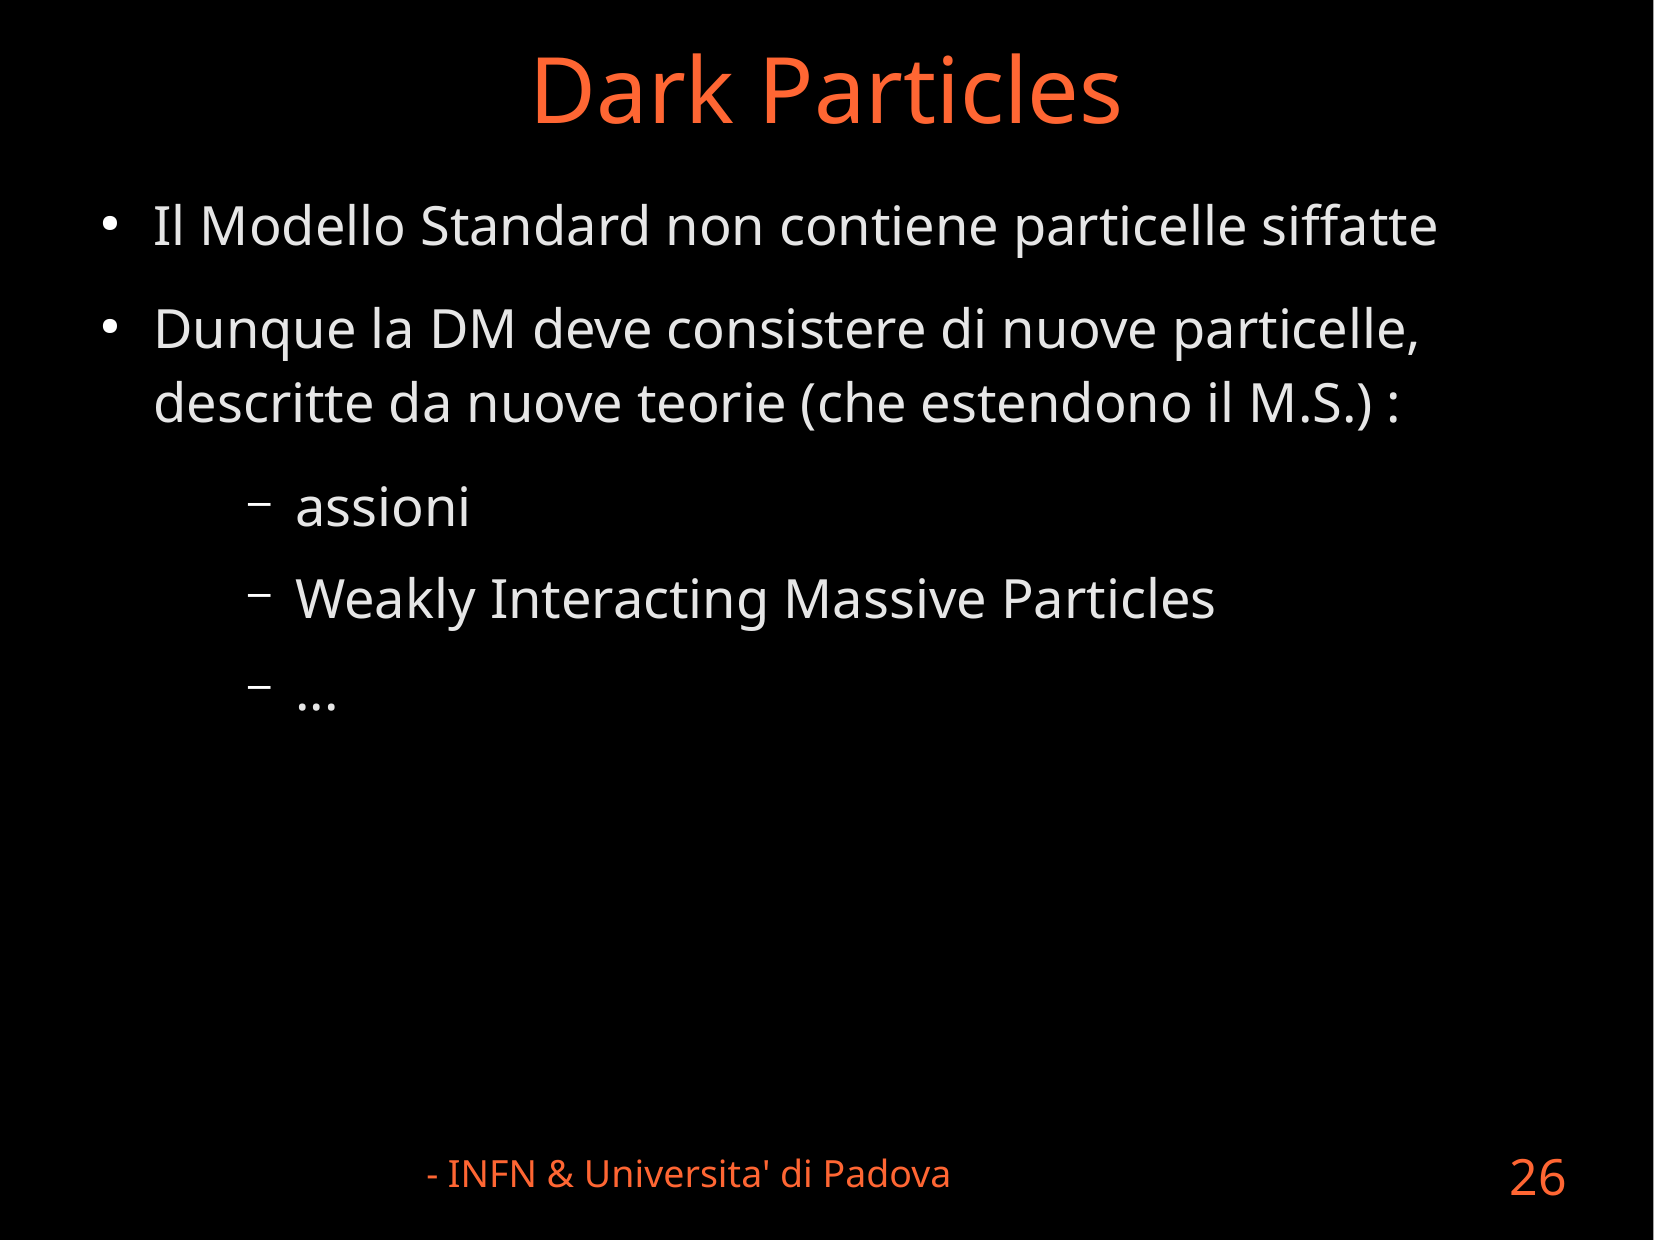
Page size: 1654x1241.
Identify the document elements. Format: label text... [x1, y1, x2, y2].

list Il Modello Standard non contiene particelle siffatte Dunque la DM deve consistere di nuove particelle, descritte da nuove teorie (che estendono il M.S.) : assioni Weakly Interacting Massive Particles ... [82, 187, 1571, 1094]
title Dark Particles [82, 19, 1571, 157]
